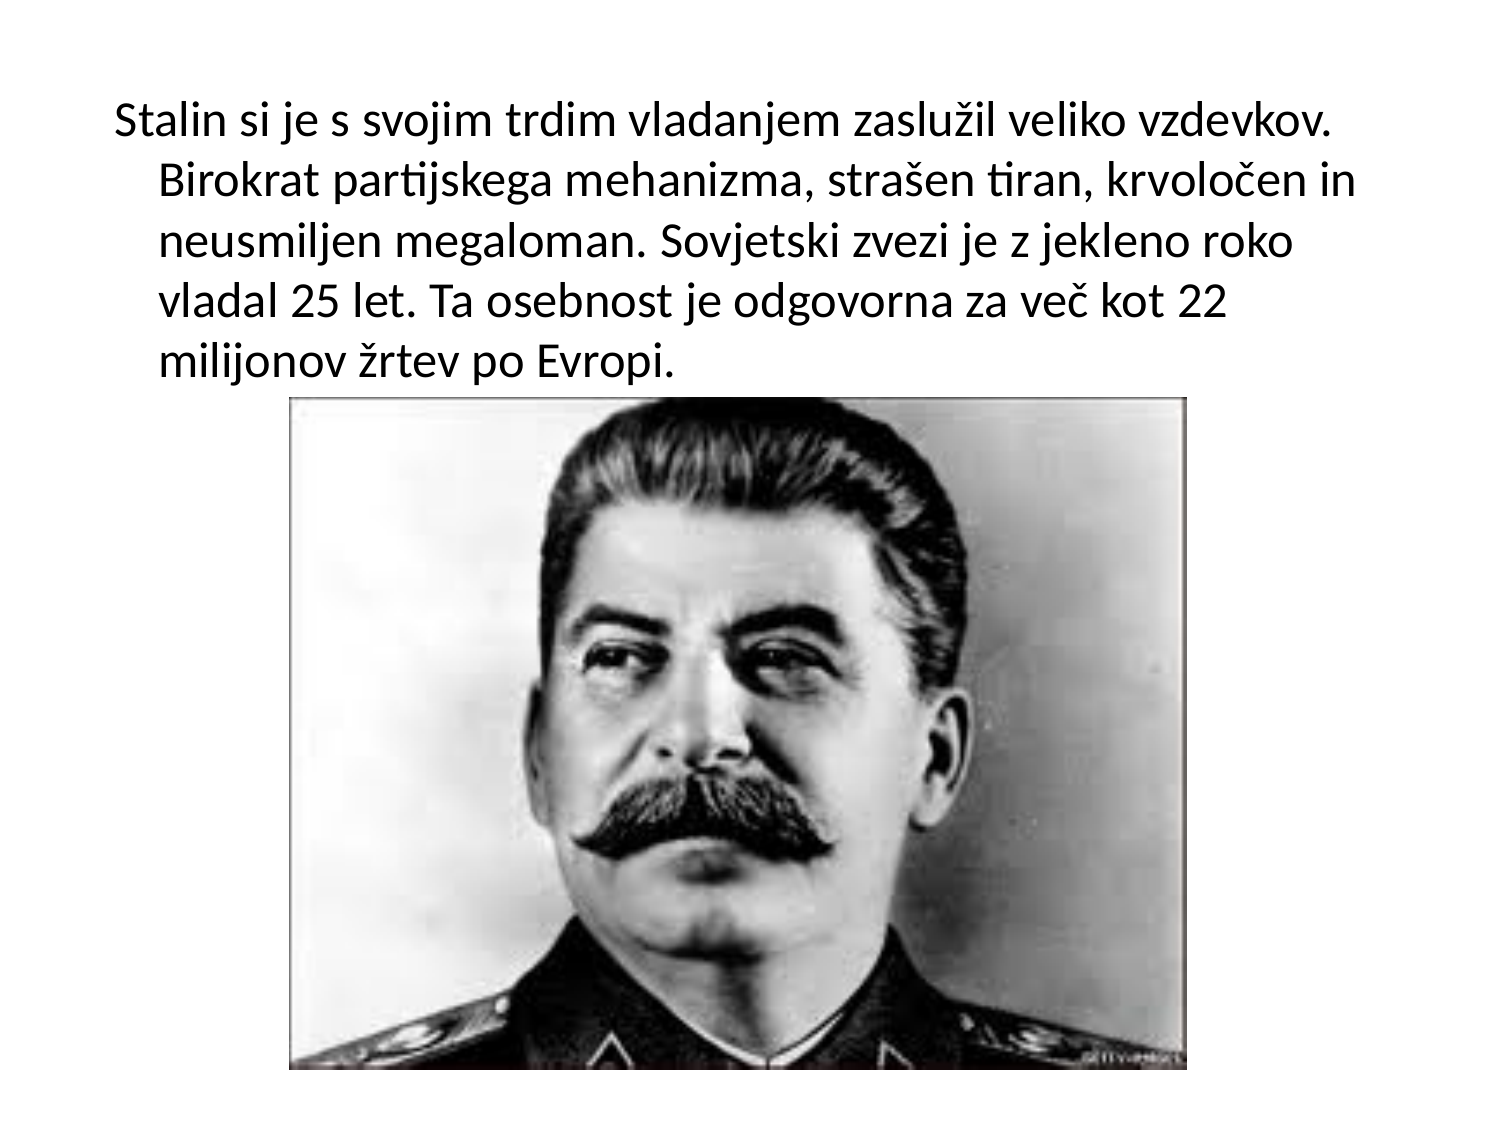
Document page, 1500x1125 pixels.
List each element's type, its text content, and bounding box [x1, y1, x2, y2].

picture [289, 397, 1187, 1070]
list Stalin si je s svojim trdim vladanjem zaslužil veliko vzdevkov. Birokrat partijskega mehanizma, strašen tiran, krvoločen in neusmiljen megaloman. Sovjetski zvezi je z jekleno roko vladal 25 let. Ta osebnost je odgovorna za več kot 22 milijonov žrtev po Evropi. [88, 78, 1439, 398]
